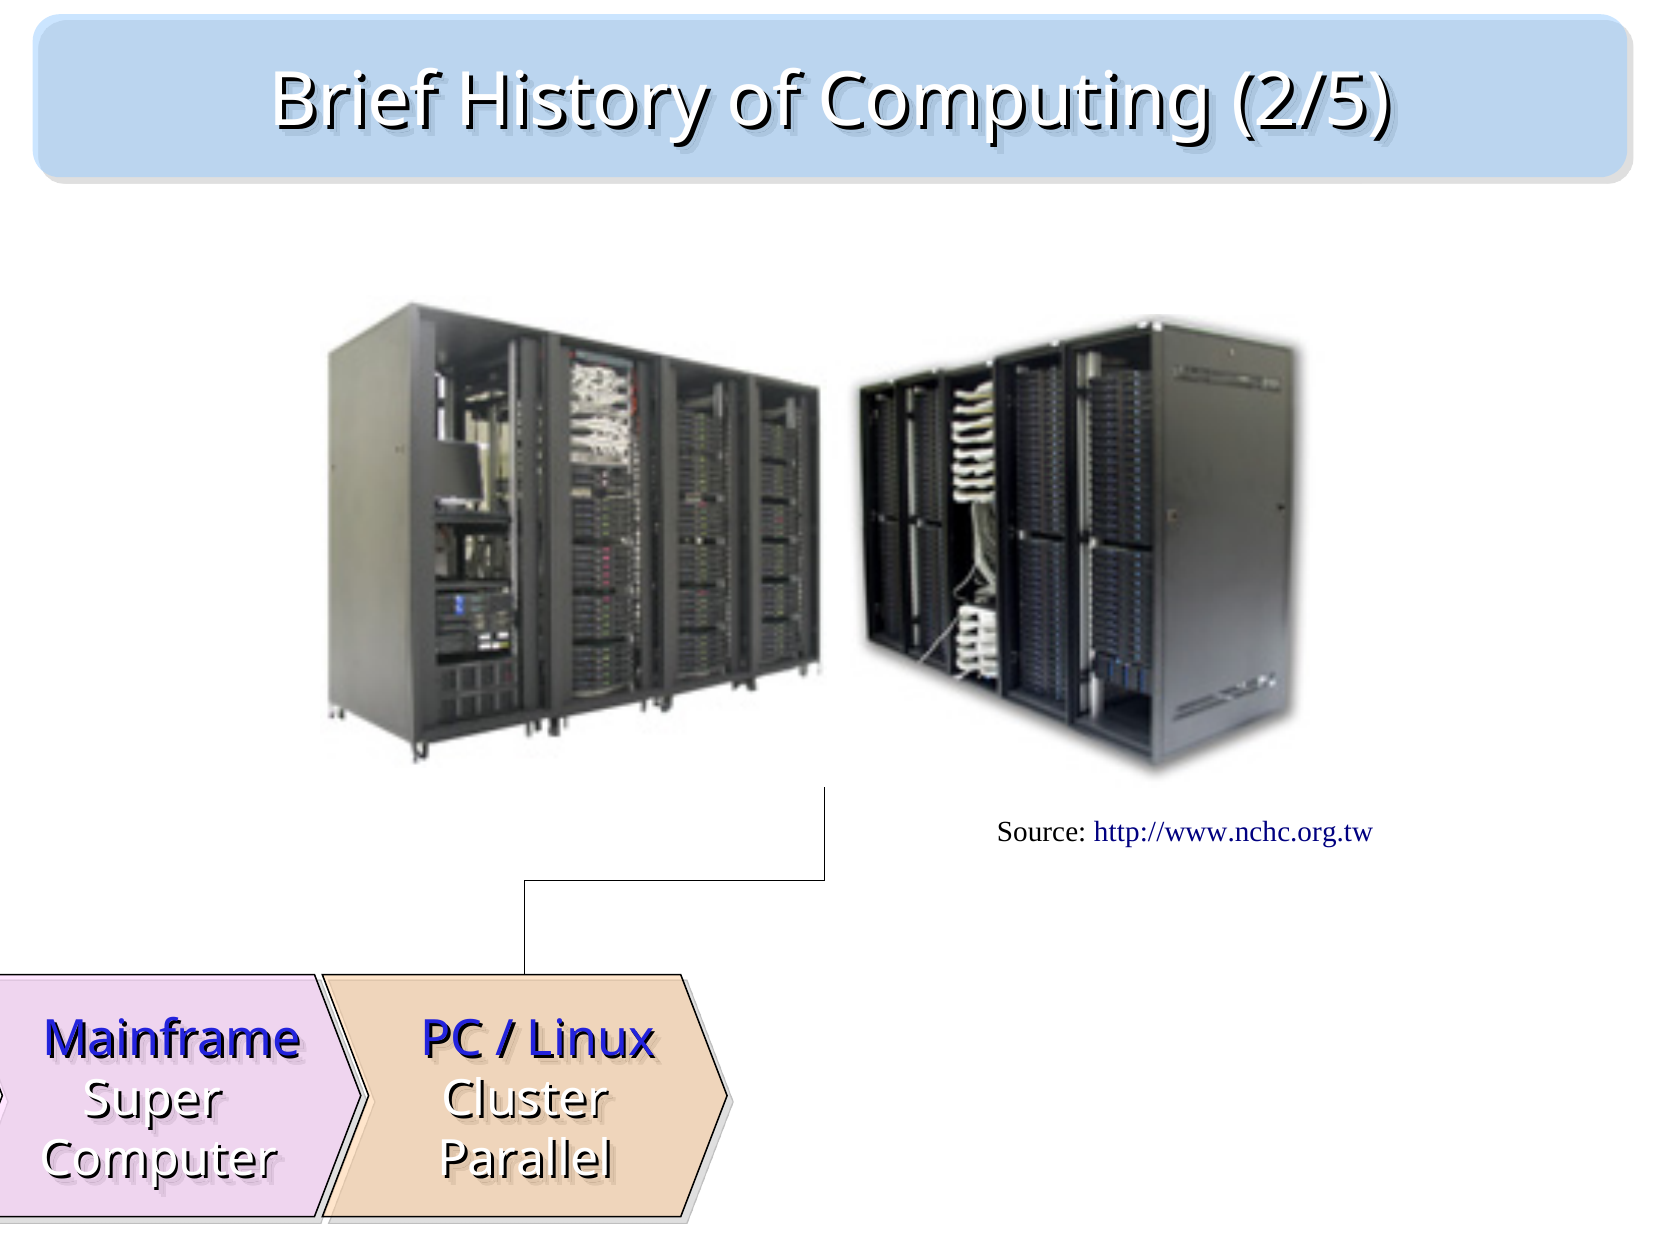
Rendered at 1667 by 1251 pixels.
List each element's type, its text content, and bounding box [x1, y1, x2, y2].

text_box Brief History of Computing (2/5) [32, 14, 1628, 178]
text_box Source: http://www.nchc.org.tw [982, 805, 1495, 865]
text_box Mainframe Super Computer [0, 974, 361, 1217]
picture [320, 295, 827, 768]
picture [828, 314, 1328, 788]
text_box PC / Linux Cluster Parallel [322, 974, 728, 1217]
